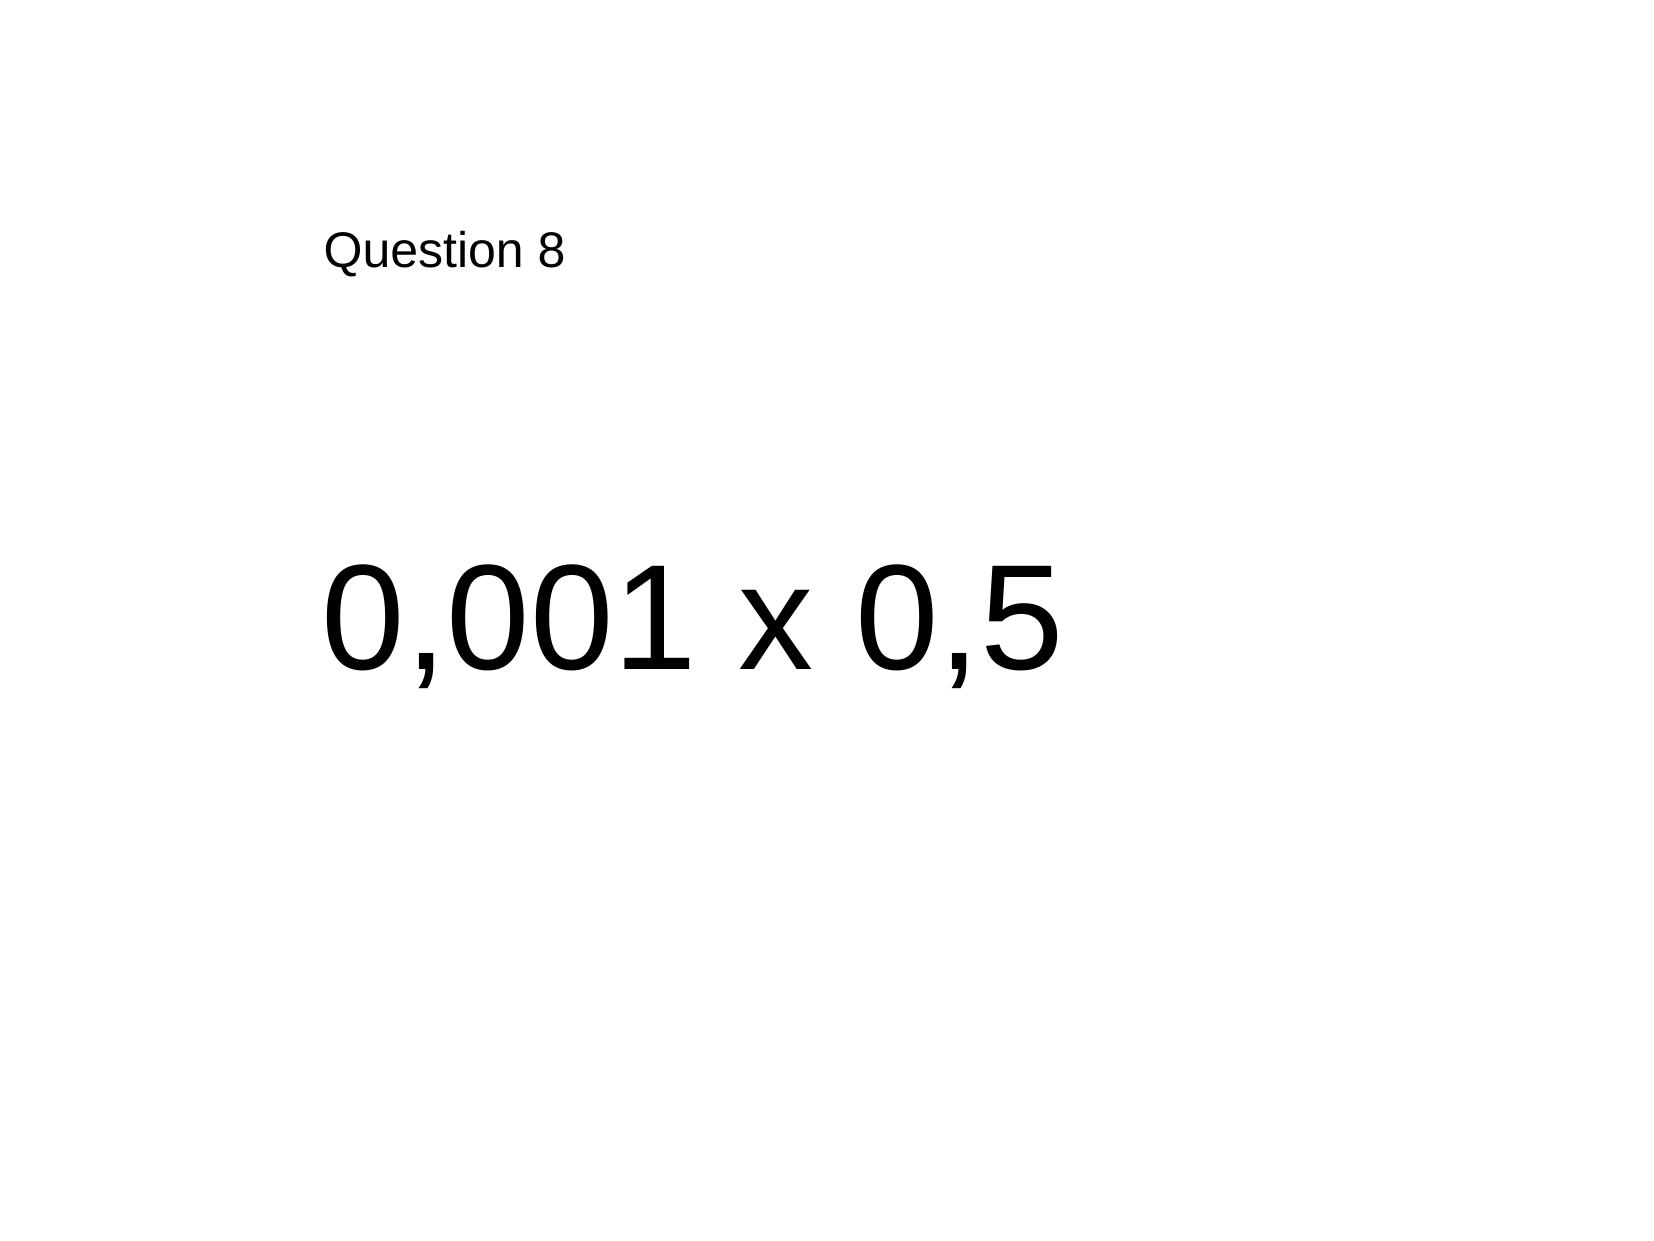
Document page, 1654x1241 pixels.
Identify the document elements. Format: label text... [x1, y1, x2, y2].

text_box Question 8 [309, 214, 581, 286]
text_box 0,001 x 0,5 [307, 526, 1122, 709]
